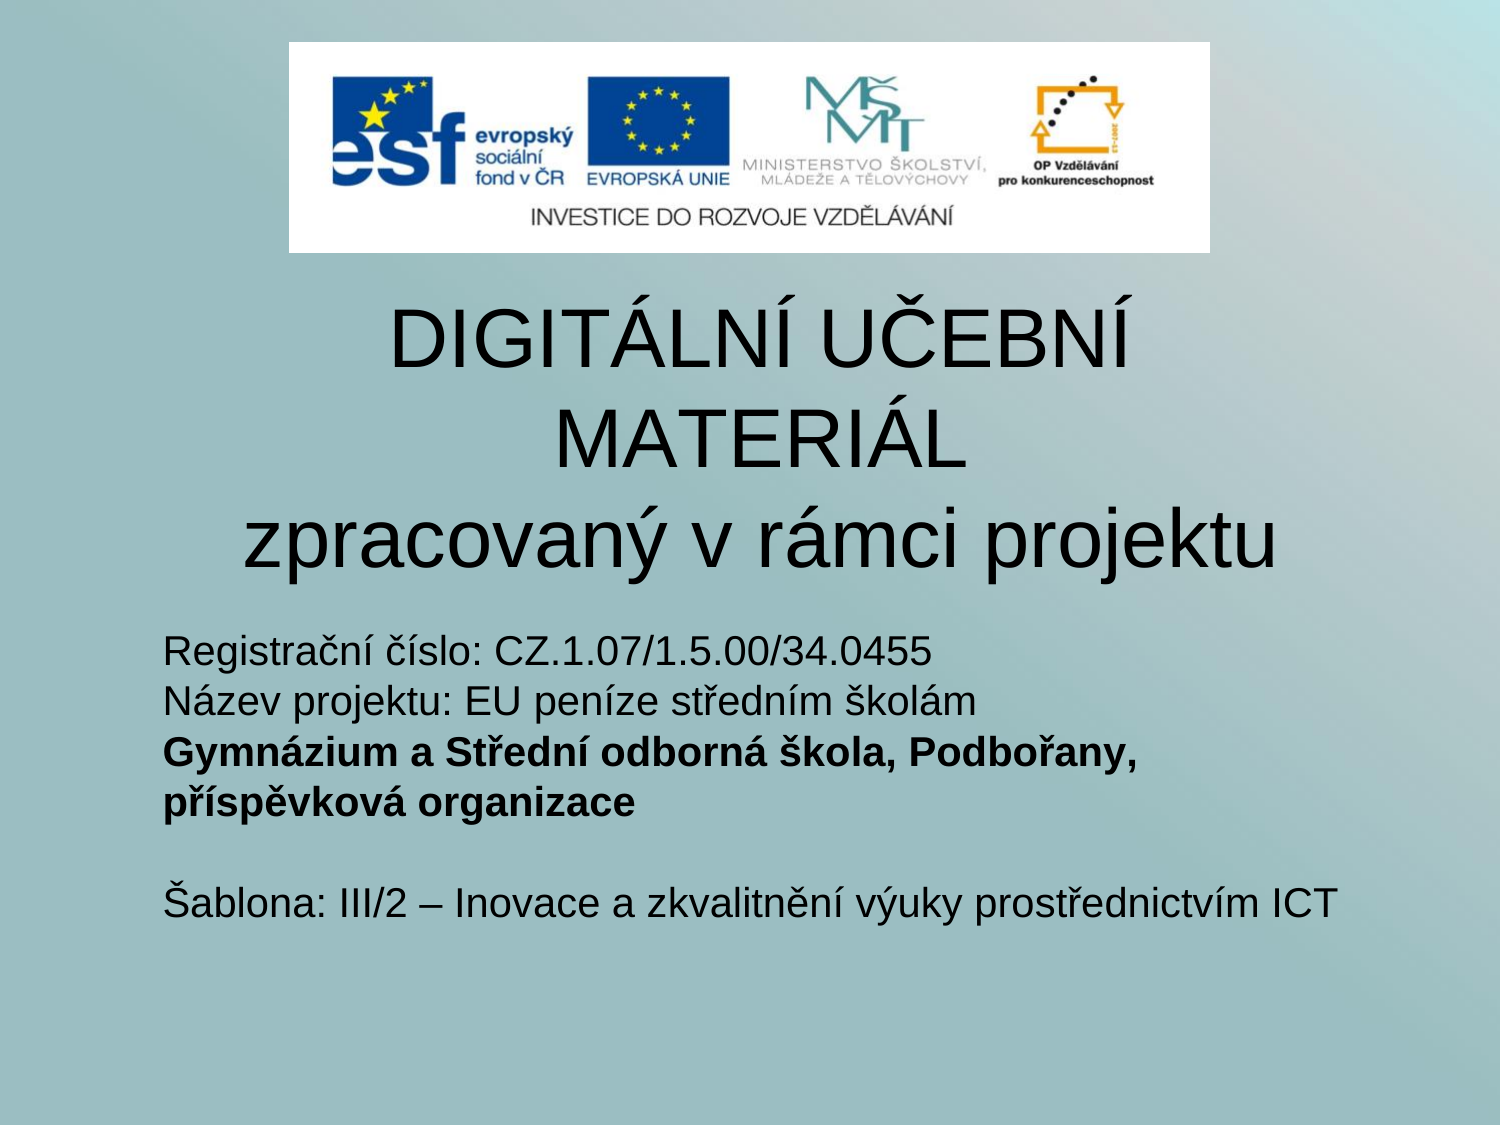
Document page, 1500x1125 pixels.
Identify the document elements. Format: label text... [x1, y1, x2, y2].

picture [0, 0, 1500, 1125]
title DIGITÁLNÍ UČEBNÍ MATERIÁL zpracovaný v rámci projektu [159, 176, 1364, 592]
text_box Registrační číslo: CZ.1.07/1.5.00/34.0455 Název projektu: EU peníze středním školám Gymnázium a Střední odborná škola, Podbořany, příspěvková organizace Šablona: III/2 – Inovace a zkvalitnění výuky prostřednictvím ICT [147, 515, 1376, 1024]
